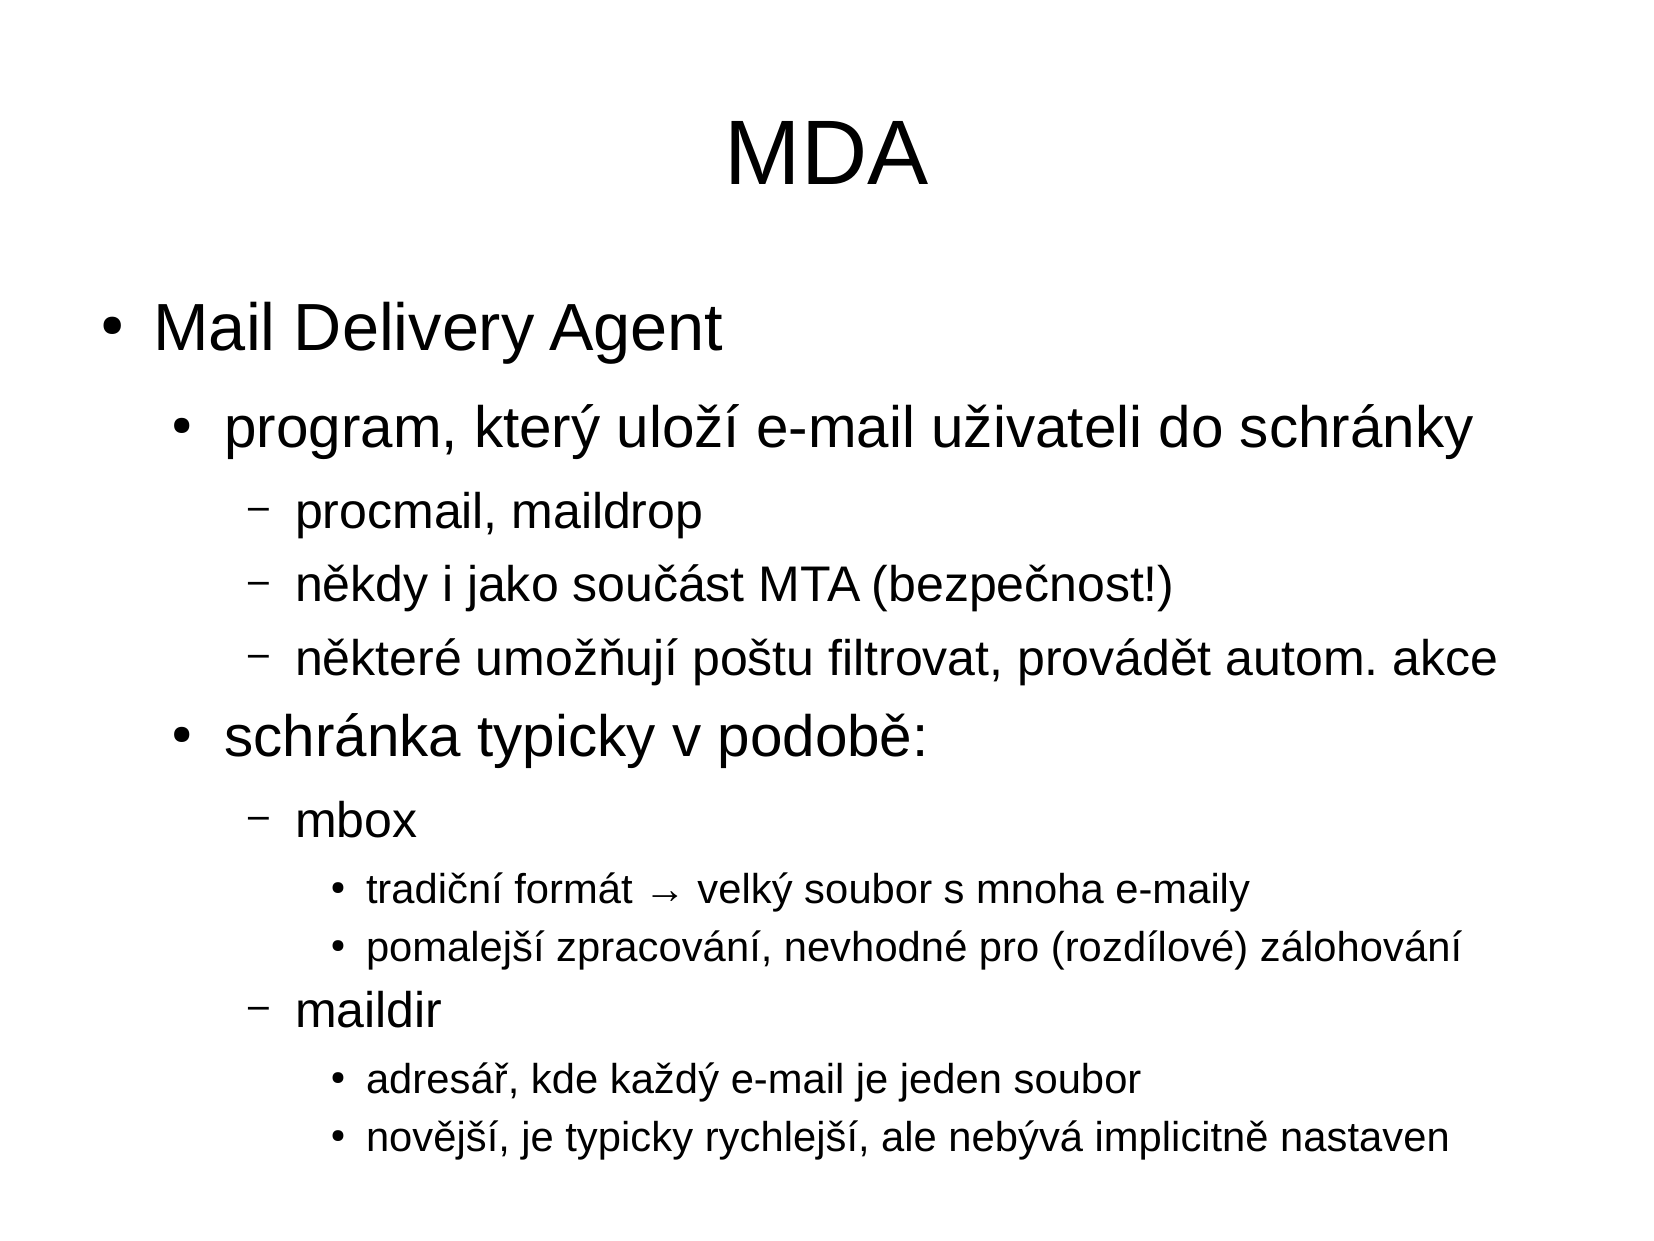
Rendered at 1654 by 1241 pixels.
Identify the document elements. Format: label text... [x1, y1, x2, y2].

title MDA [82, 49, 1571, 257]
list Mail Delivery Agent program, který uloží e-mail uživateli do schránky procmail, maildrop někdy i jako součást MTA (bezpečnost!) některé umožňují poštu filtrovat, provádět autom. akce schránka typicky v podobě: mbox tradiční formát → velký soubor s mnoha e-maily pomalejší zpracování, nevhodné pro (rozdílové) zálohování maildir adresář, kde každý e-mail je jeden soubor novější, je typicky rychlejší, ale nebývá implicitně nastaven [82, 290, 1571, 1161]
